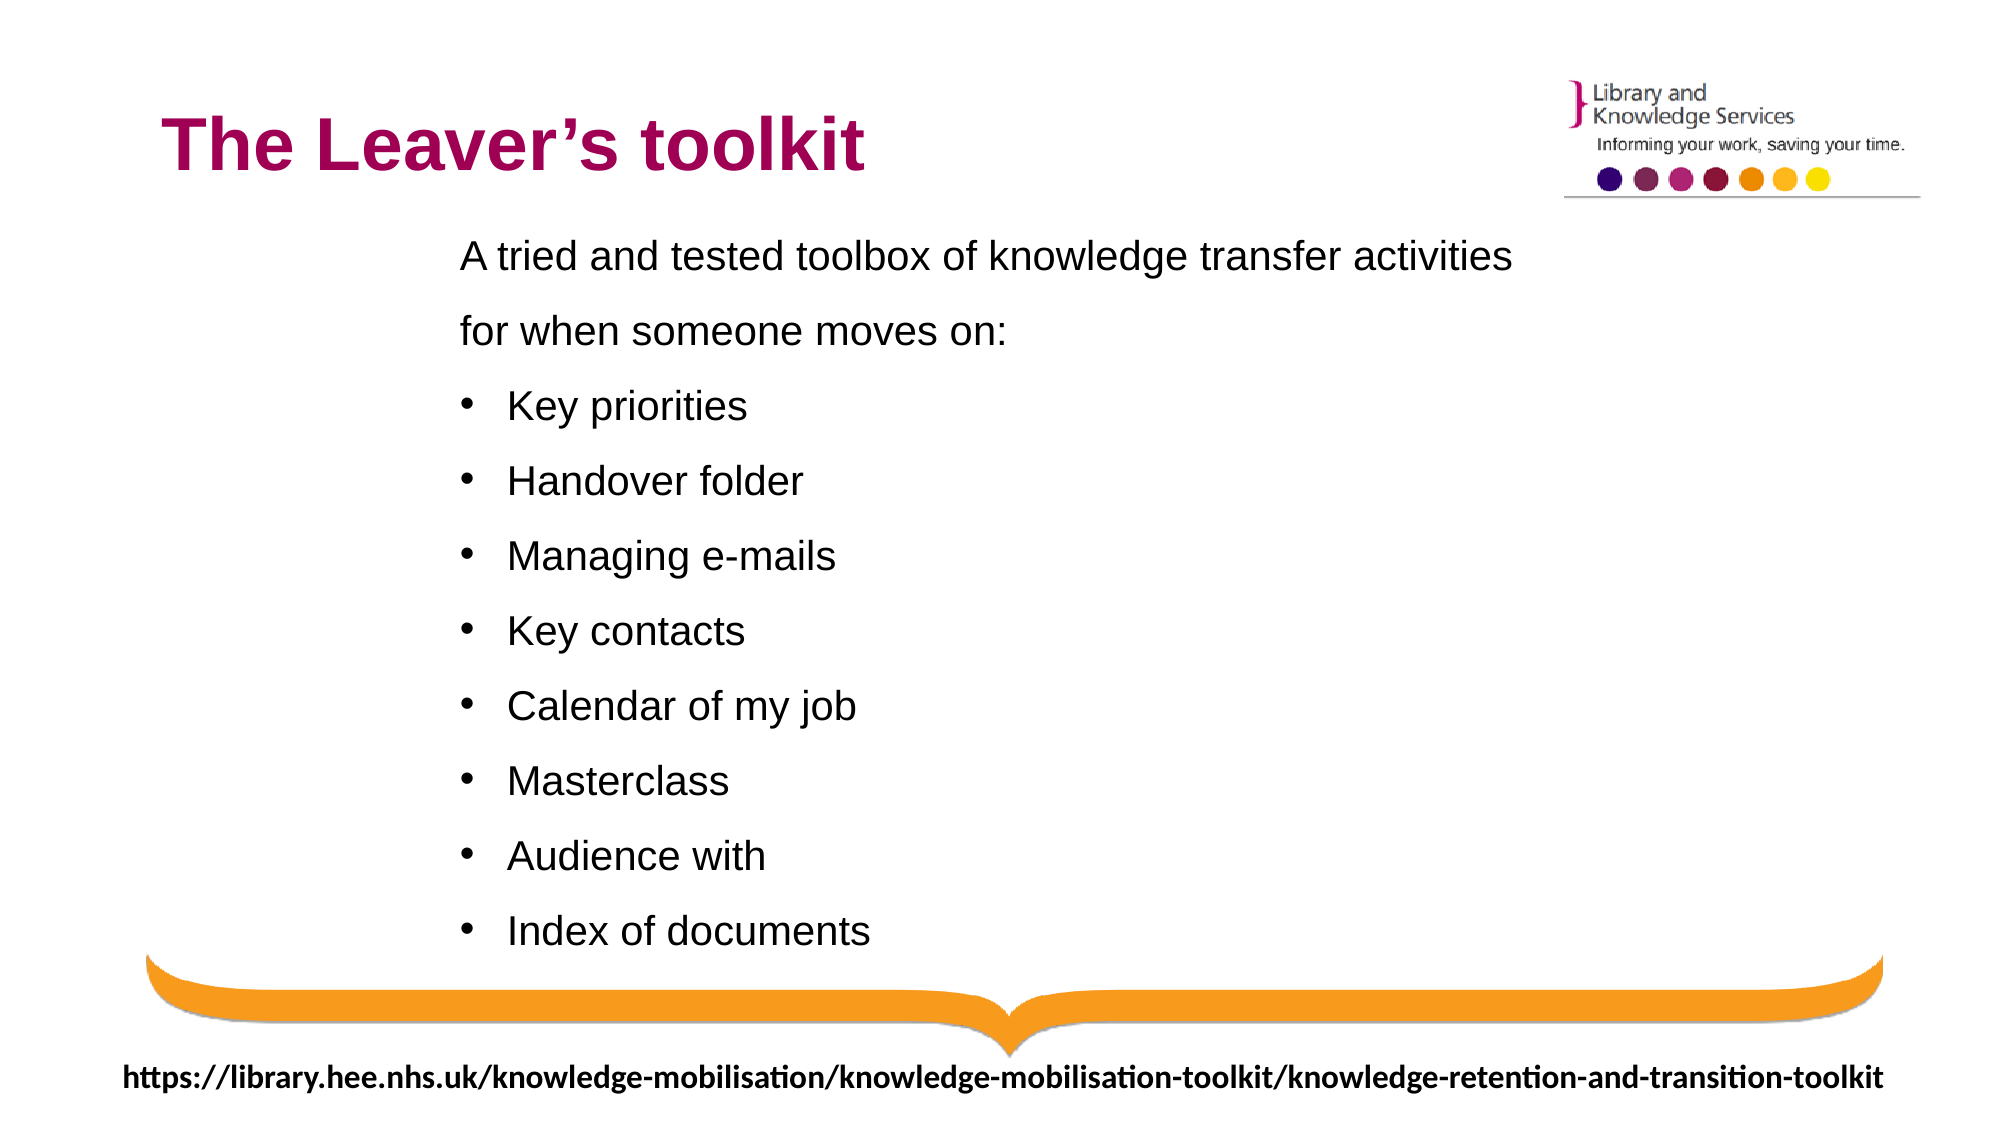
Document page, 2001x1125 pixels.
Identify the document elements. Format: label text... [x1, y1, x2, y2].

title The Leaver’s toolkit [146, 47, 1287, 195]
picture [146, 951, 1883, 1047]
text_box A tried and tested toolbox of knowledge transfer activities for when someone moves on: Key priorities Handover folder Managing e-mails Key contacts Calendar of my job Masterclass Audience with Index of documents [445, 196, 1585, 951]
picture [1564, 76, 1923, 196]
text_box https://library.hee.nhs.uk/knowledge-mobilisation/knowledge-mobilisation-toolkit/knowledge-retention-and-transition-toolkit [107, 1047, 2000, 1103]
